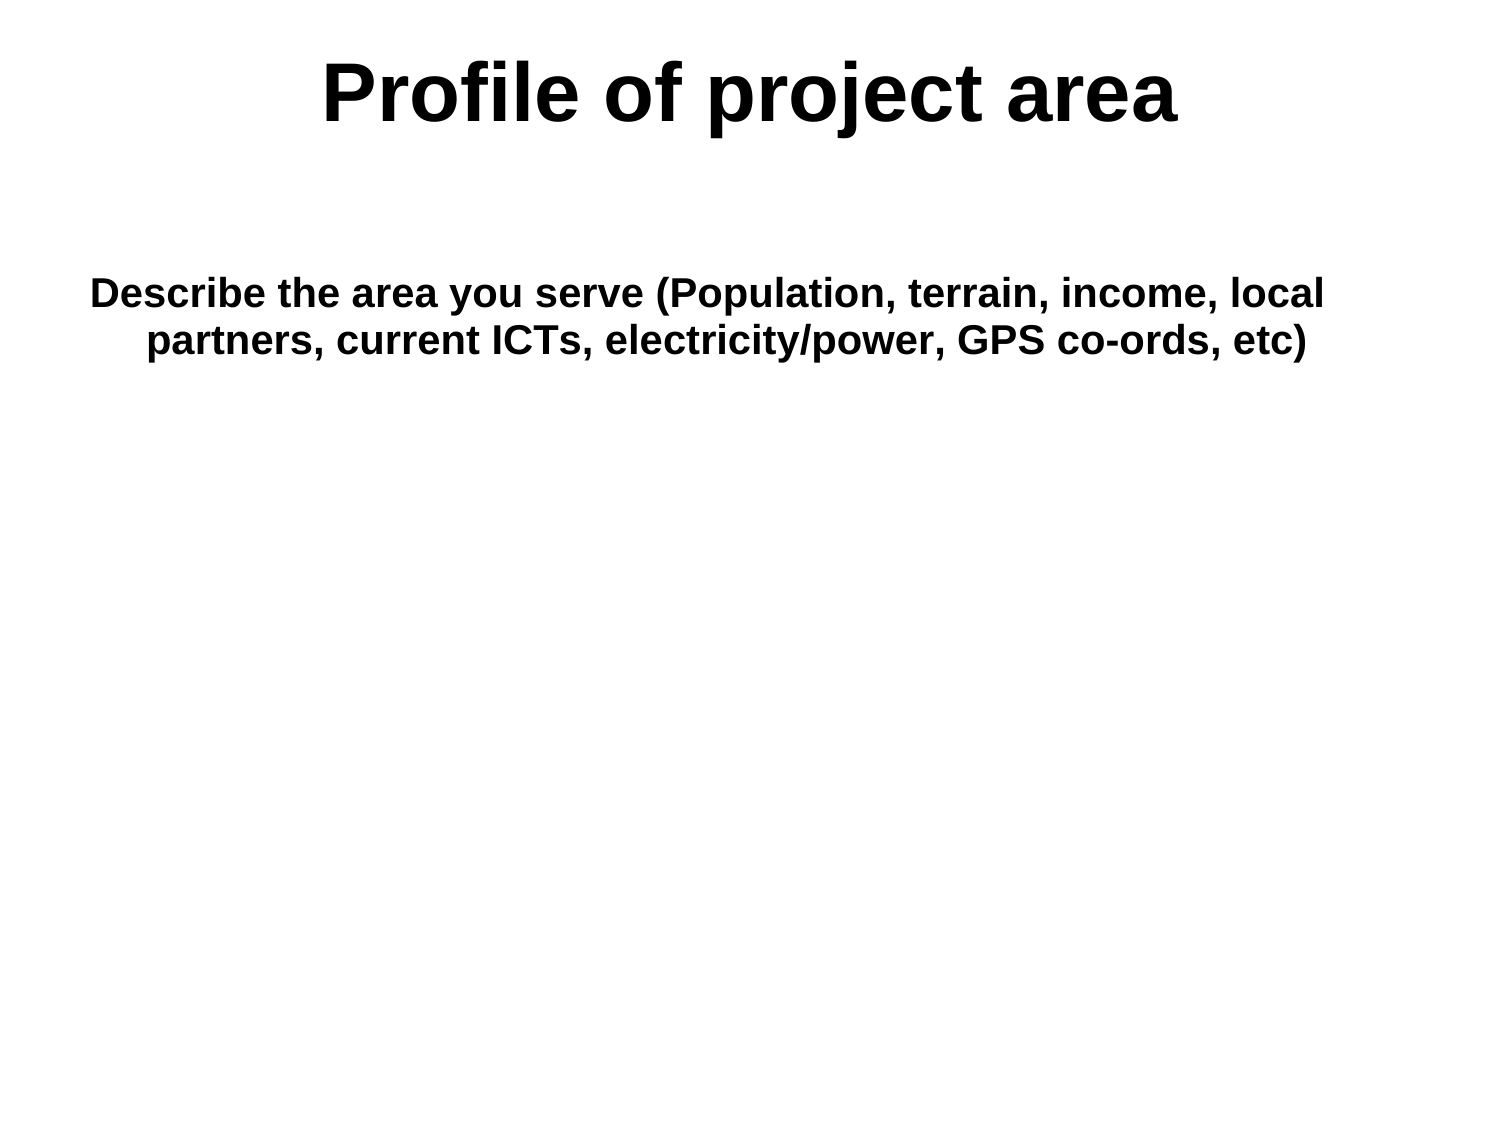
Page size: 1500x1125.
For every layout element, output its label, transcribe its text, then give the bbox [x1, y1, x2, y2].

list Describe the area you serve (Population, terrain, income, local partners, current ICTs, electricity/power, GPS co-ords, etc) [75, 262, 1426, 1006]
title Profile of project area [75, 31, 1426, 247]
